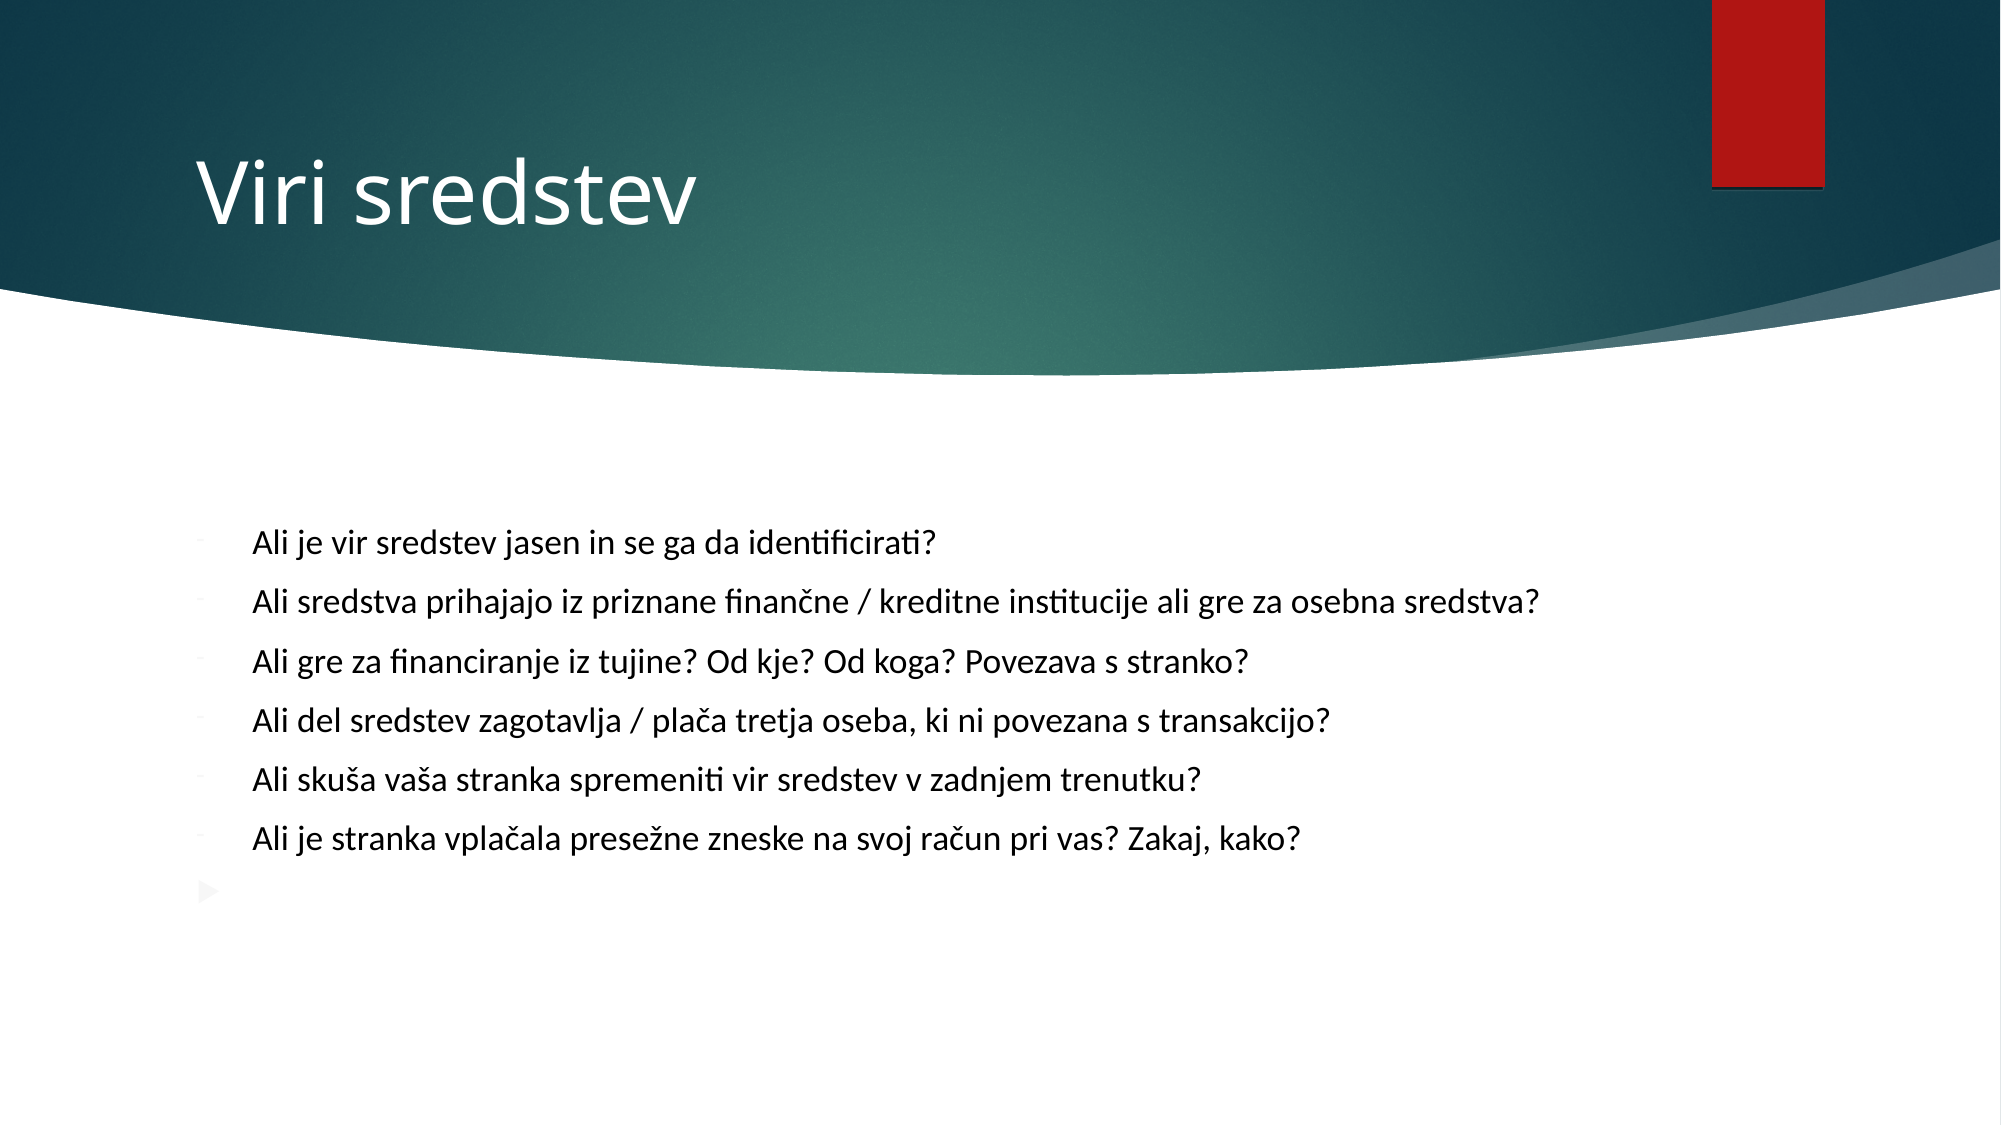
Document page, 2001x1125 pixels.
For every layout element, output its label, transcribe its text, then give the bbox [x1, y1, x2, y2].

list Ali je vir sredstev jasen in se ga da identificirati? Ali sredstva prihajajo iz priznane finančne / kreditne institucije ali gre za osebna sredstva? Ali gre za financiranje iz tujine? Od kje? Od koga? Povezava s stranko? Ali del sredstev zagotavlja / plača tretja oseba, ki ni povezana s transakcijo? Ali skuša vaša stranka spremeniti vir sredstev v zadnjem trenutku? Ali je stranka vplačala presežne zneske na svoj račun pri vas? Zakaj, kako? [181, 453, 1649, 1025]
text_box [0, 0, 2000, 1125]
title Viri sredstev [181, 74, 1649, 305]
